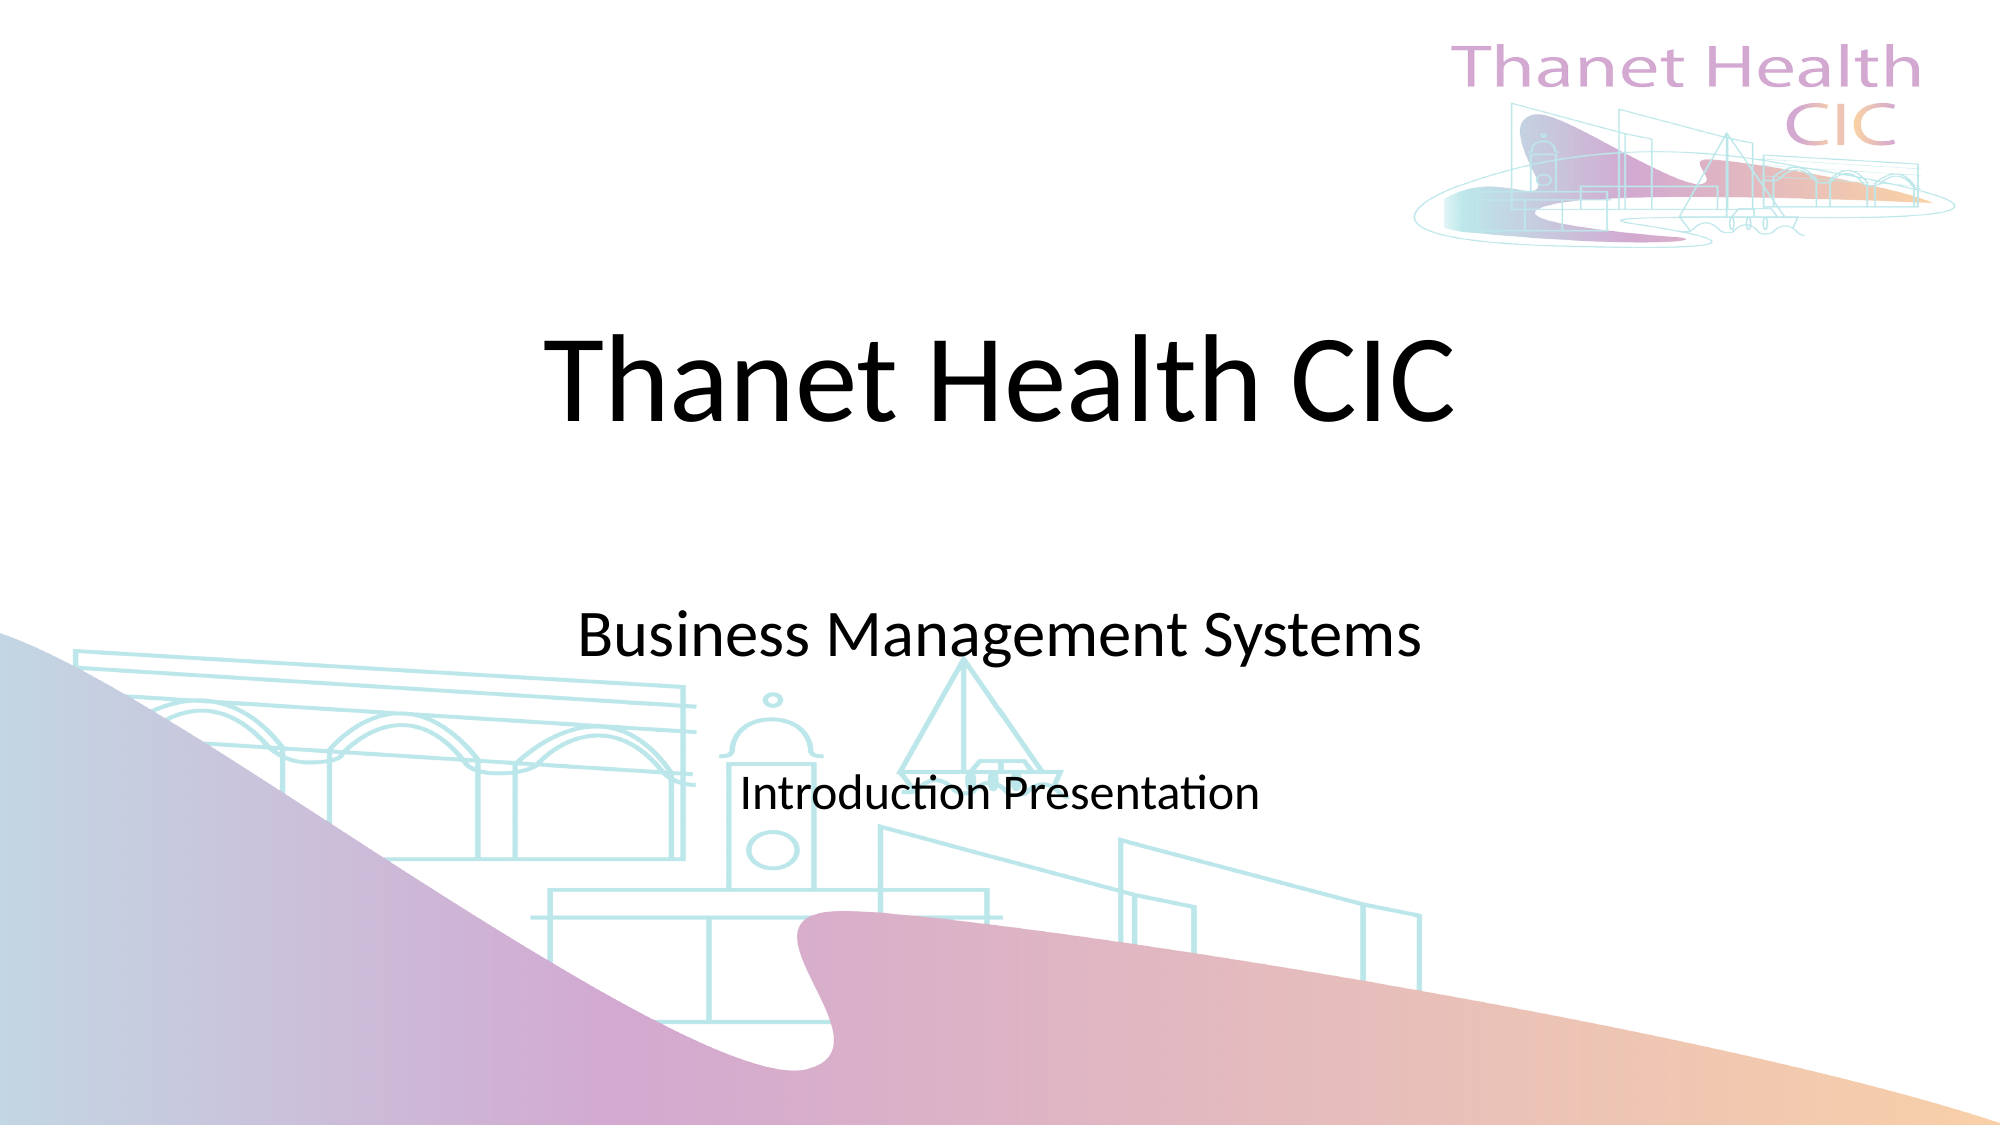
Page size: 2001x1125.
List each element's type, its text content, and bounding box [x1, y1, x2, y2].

title Thanet Health CIC [249, 276, 1750, 456]
subtitle Business Management Systems Introduction Presentation [249, 590, 1750, 863]
